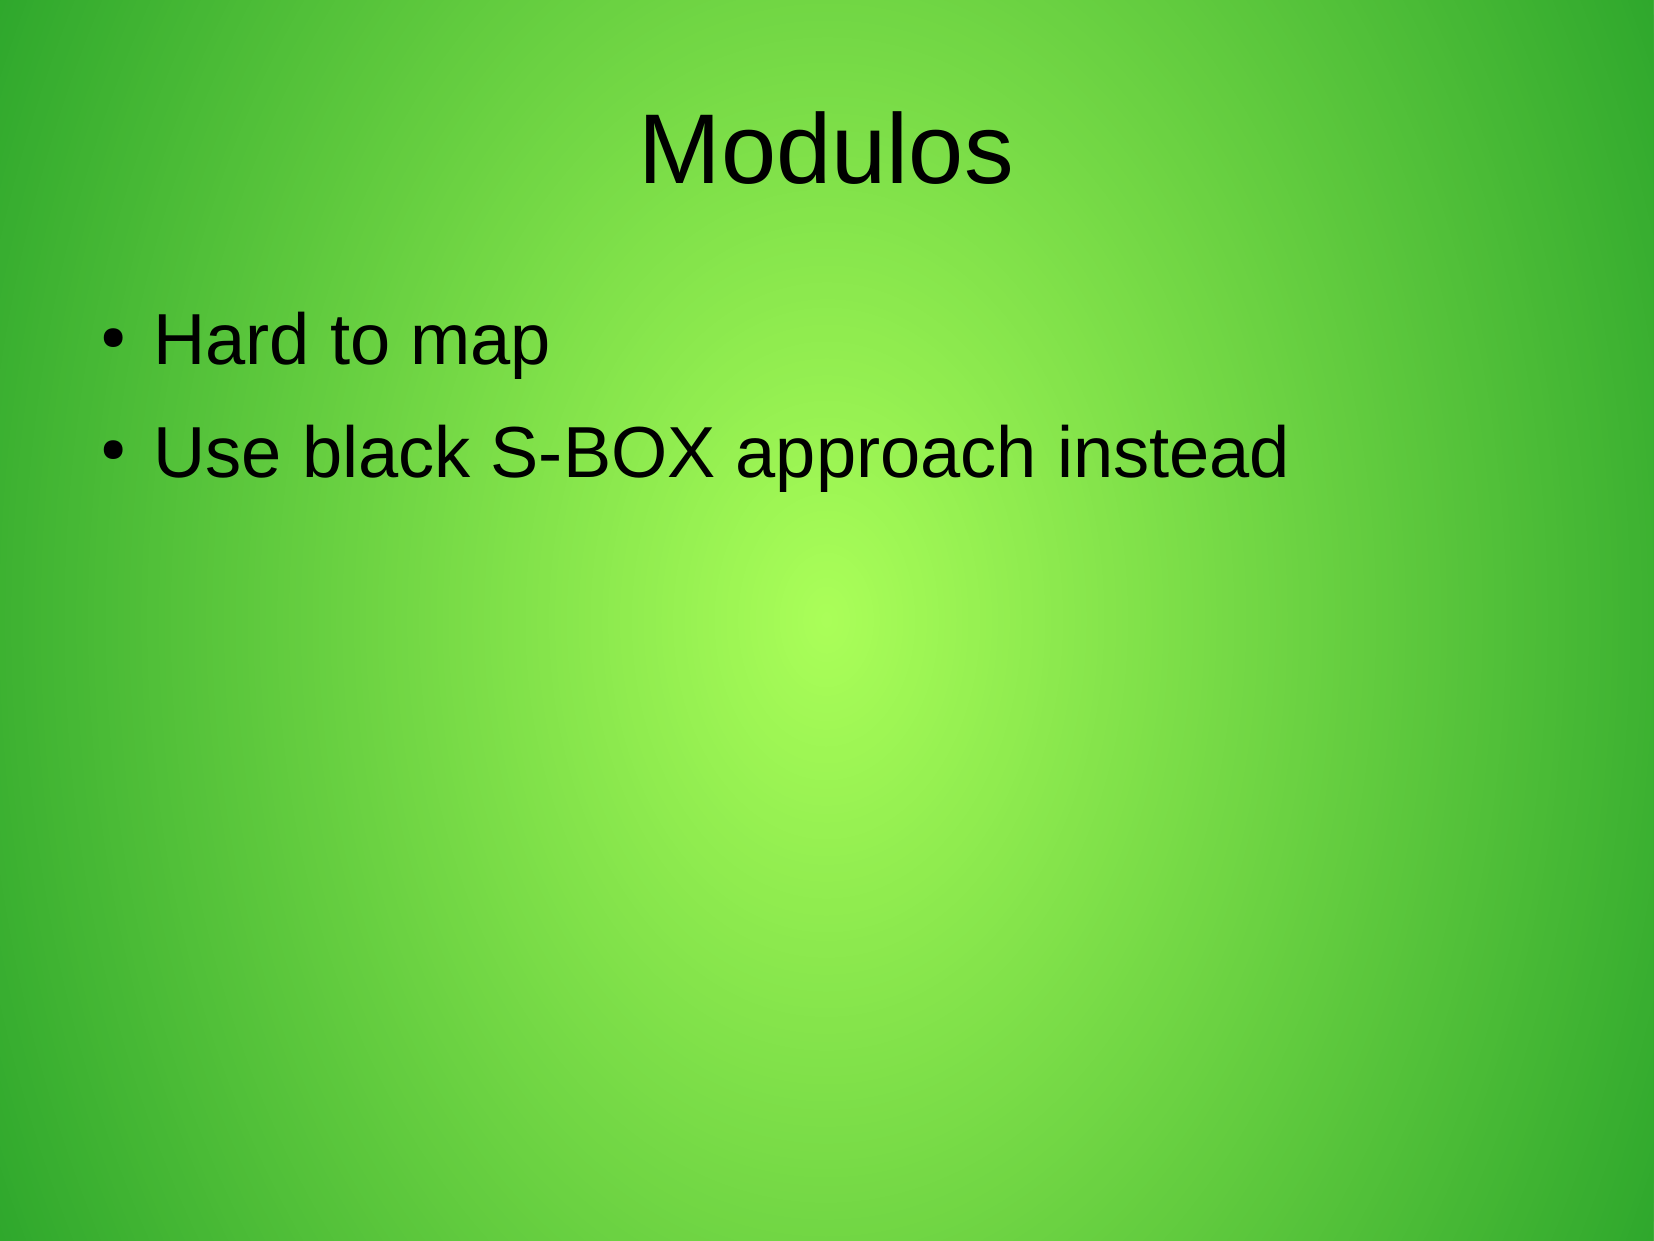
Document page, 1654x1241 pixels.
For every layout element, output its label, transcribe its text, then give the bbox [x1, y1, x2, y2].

title Modulos [82, 47, 1571, 252]
list Hard to map Use black S-BOX approach instead [82, 299, 1571, 1019]
